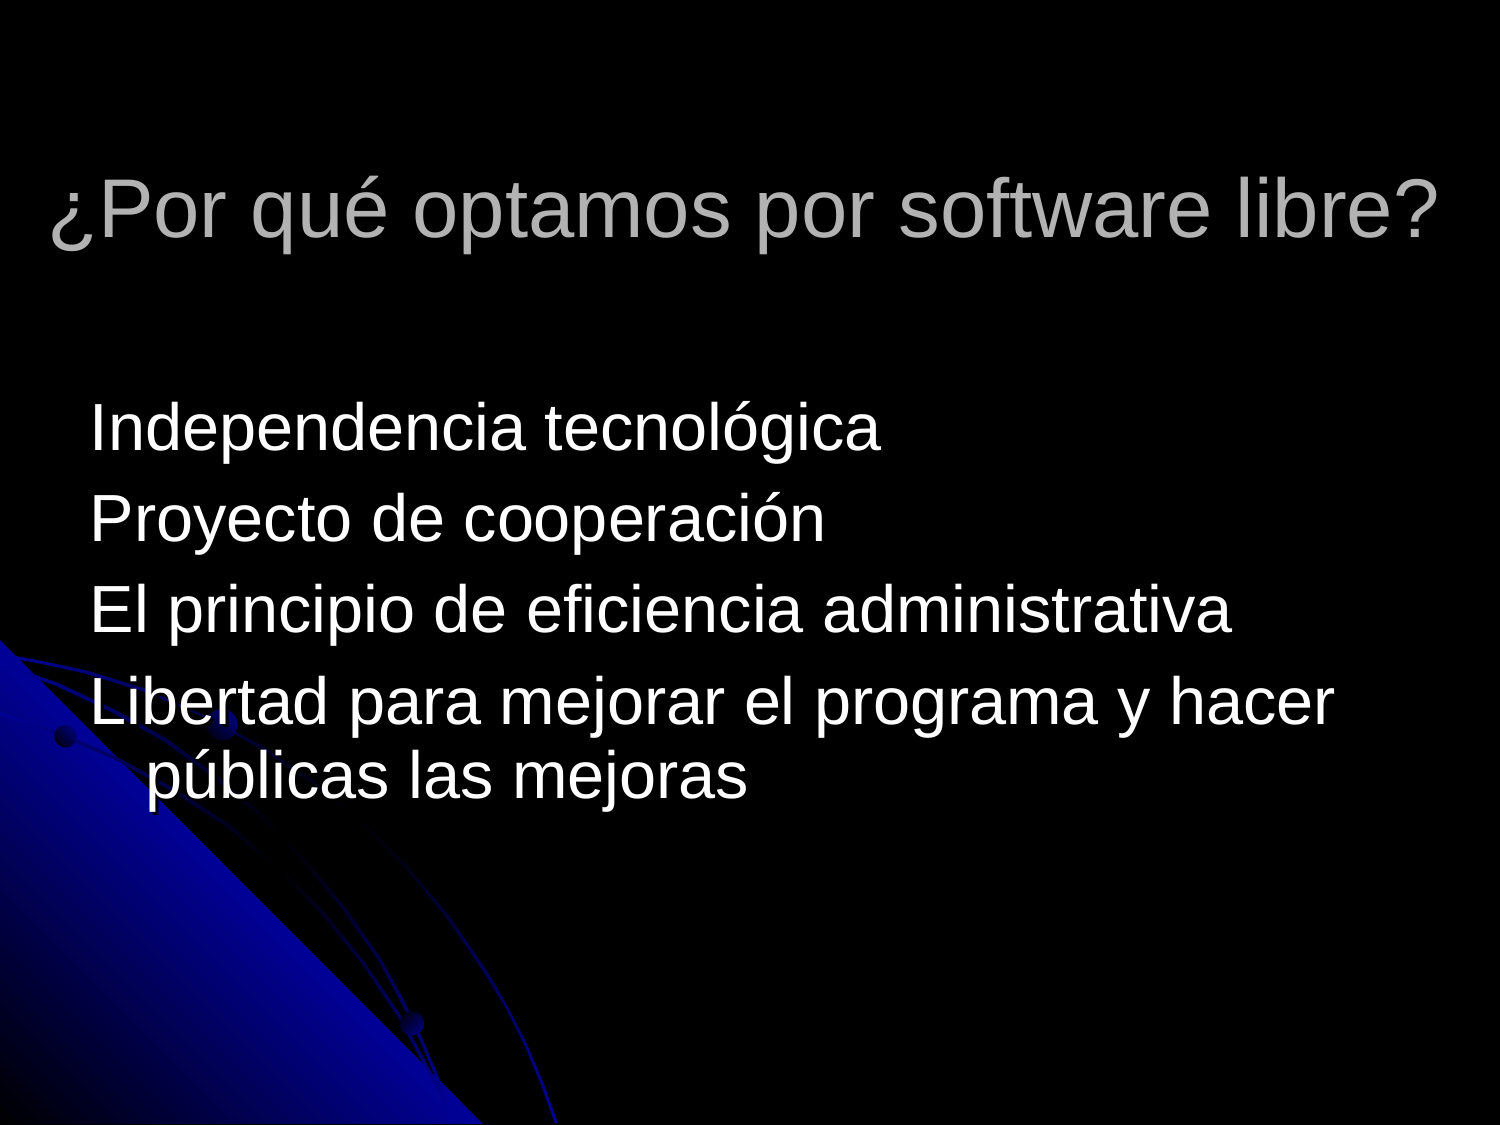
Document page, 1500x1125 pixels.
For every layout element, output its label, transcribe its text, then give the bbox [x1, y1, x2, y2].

list Independencia tecnológica Proyecto de cooperación El principio de eficiencia administrativa Libertad para mejorar el programa y hacer públicas las mejoras [75, 381, 1426, 929]
title ¿Por qué optamos por software libre? [29, 115, 1459, 303]
